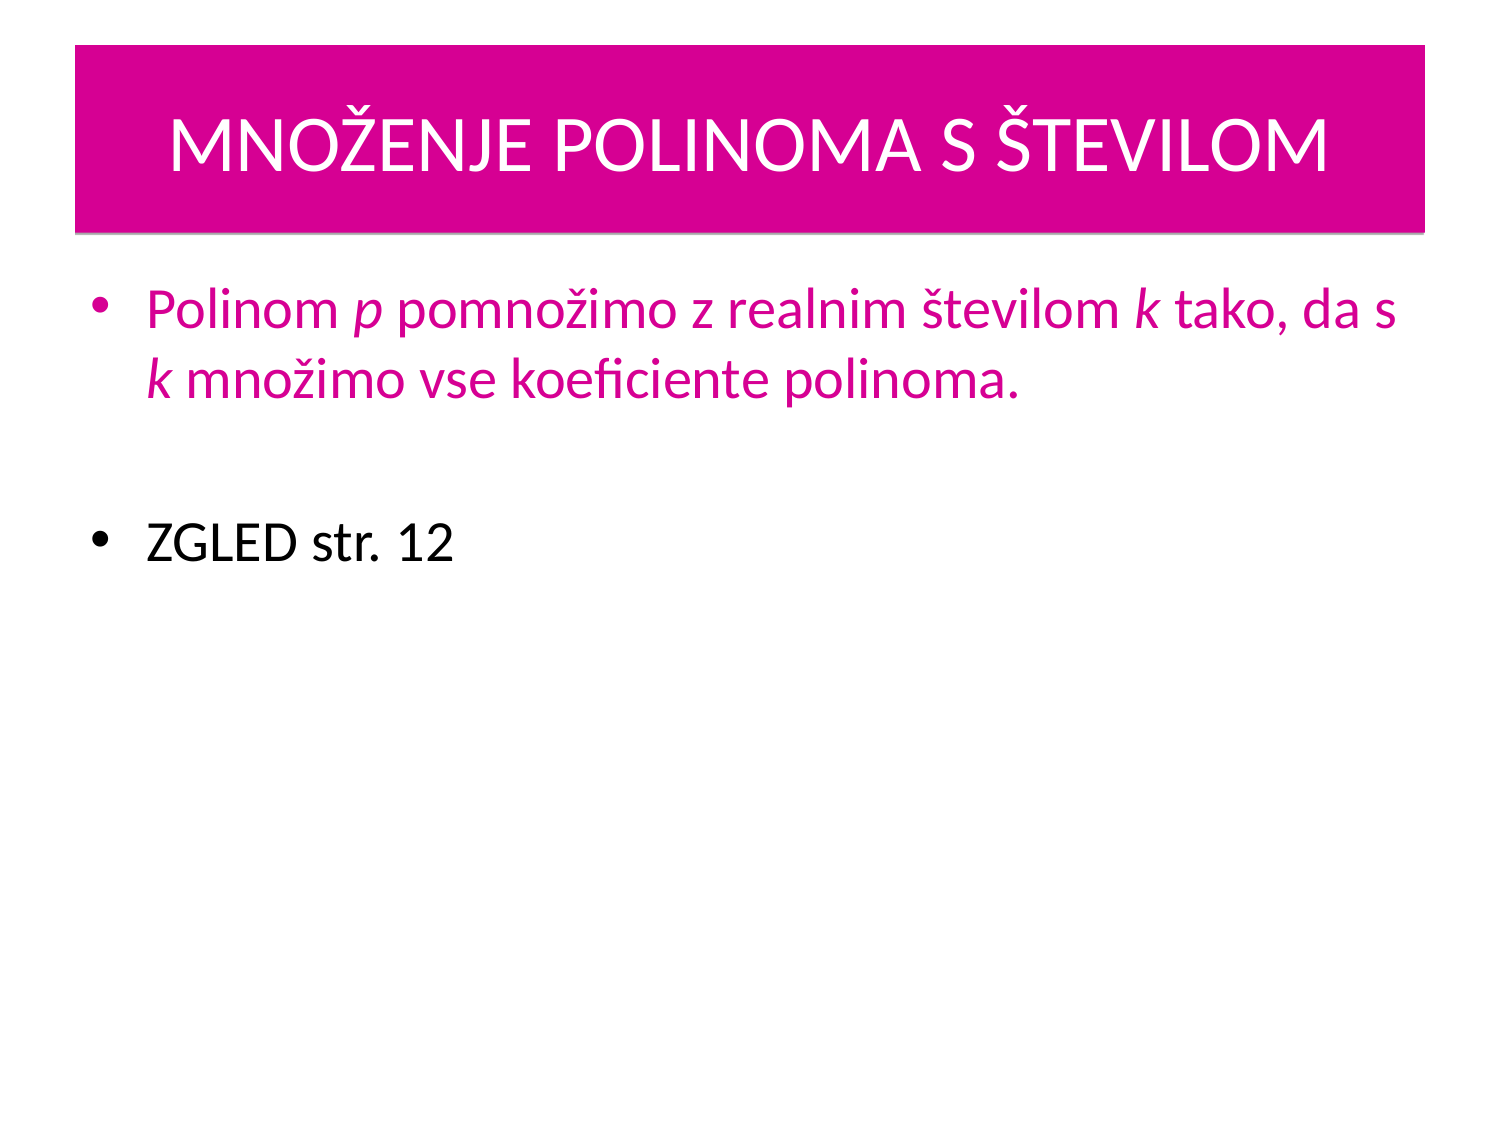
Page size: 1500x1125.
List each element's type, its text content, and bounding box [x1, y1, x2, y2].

list Polinom p pomnožimo z realnim številom k tako, da s k množimo vse koeficiente polinoma. ZGLED str. 12 [75, 262, 1425, 1005]
title MNOŽENJE POLINOMA S ŠTEVILOM [75, 45, 1425, 233]
